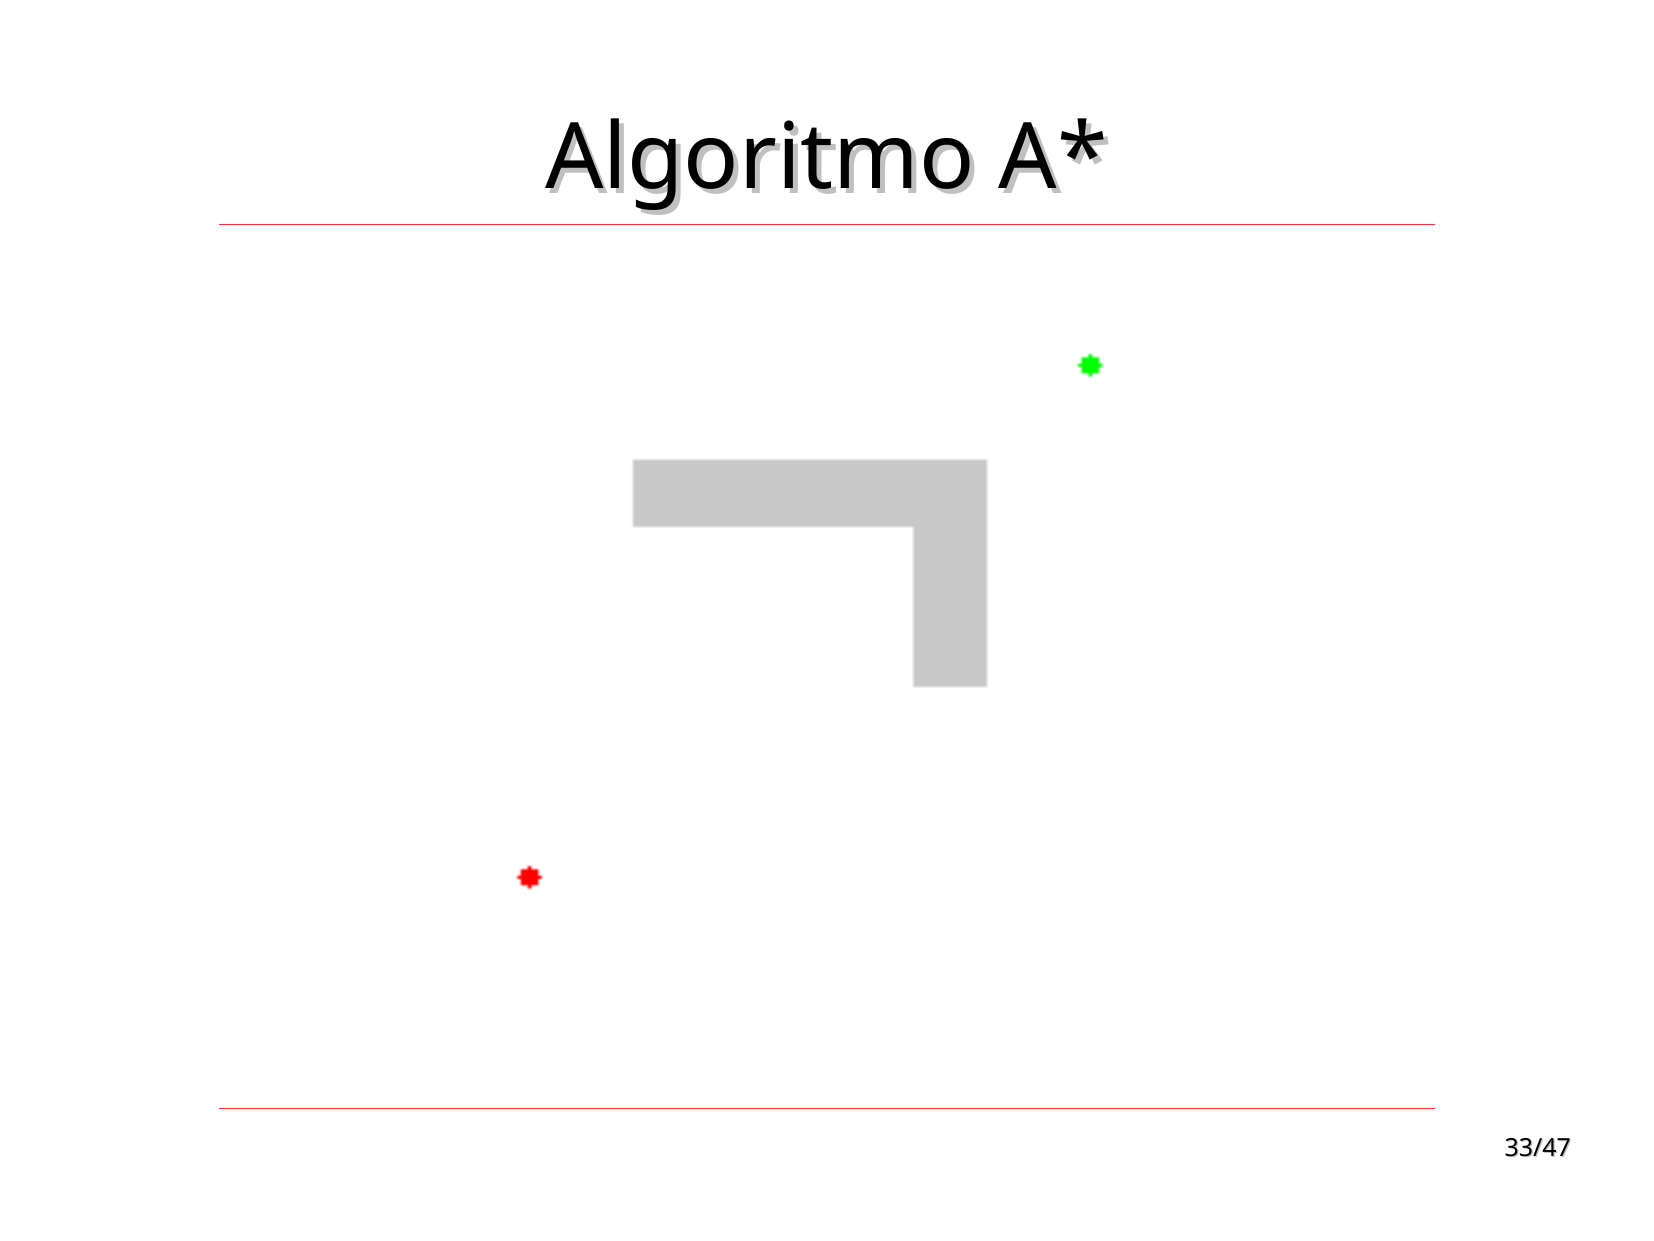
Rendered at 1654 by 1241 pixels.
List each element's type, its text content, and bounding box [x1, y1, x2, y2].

picture [459, 272, 1195, 944]
title Algoritmo A* [82, 49, 1571, 257]
